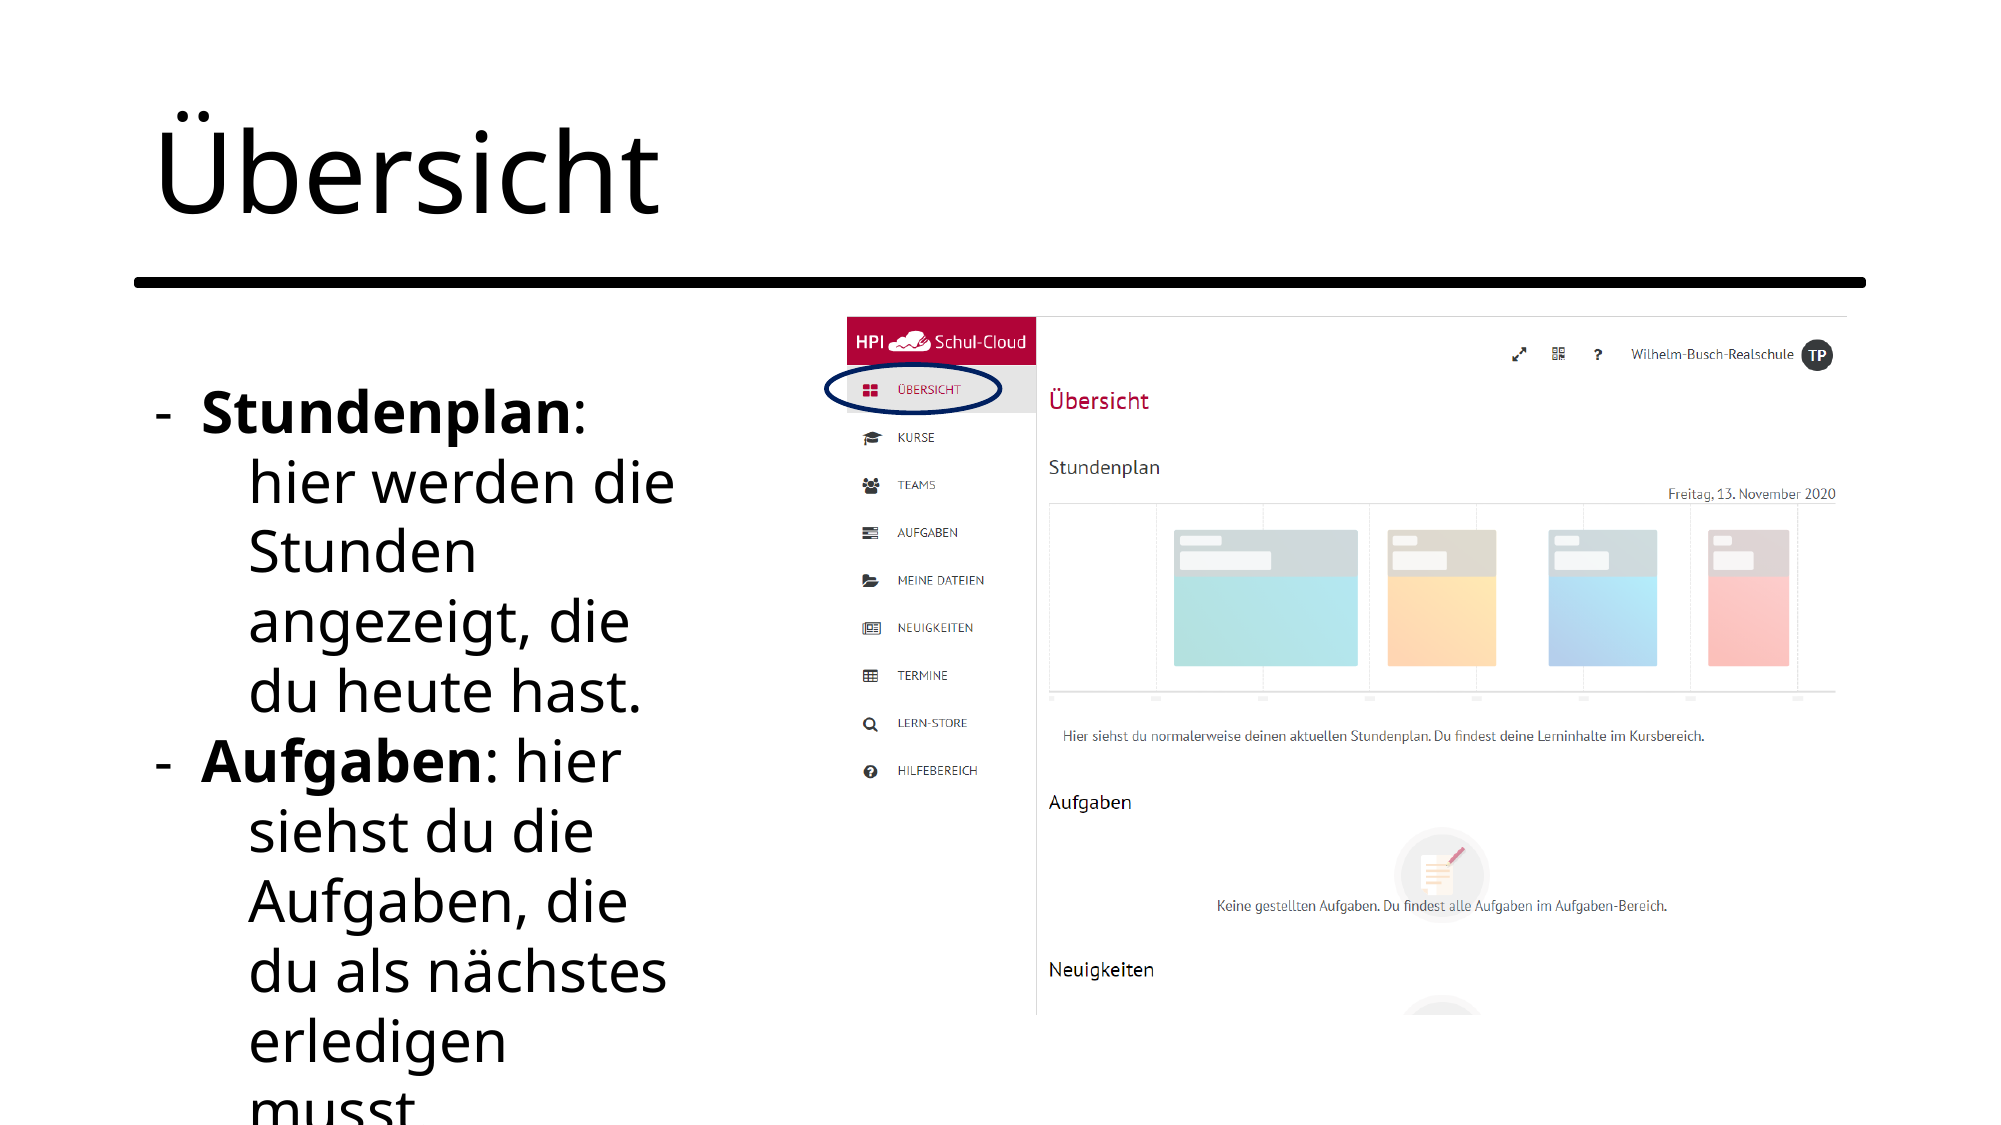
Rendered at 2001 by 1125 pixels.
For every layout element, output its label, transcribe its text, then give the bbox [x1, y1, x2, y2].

picture [847, 367, 997, 410]
text_box Stundenplan: hier werden die Stunden angezeigt, die du heute hast. Aufgaben: hier siehst du die Aufgaben, die du als nächstes erledigen musst. Neuigkeiten: hier erfährst du Neuigkeiten über die Schule. [139, 367, 721, 878]
picture [847, 316, 1847, 1015]
title Übersicht [137, 59, 1863, 278]
